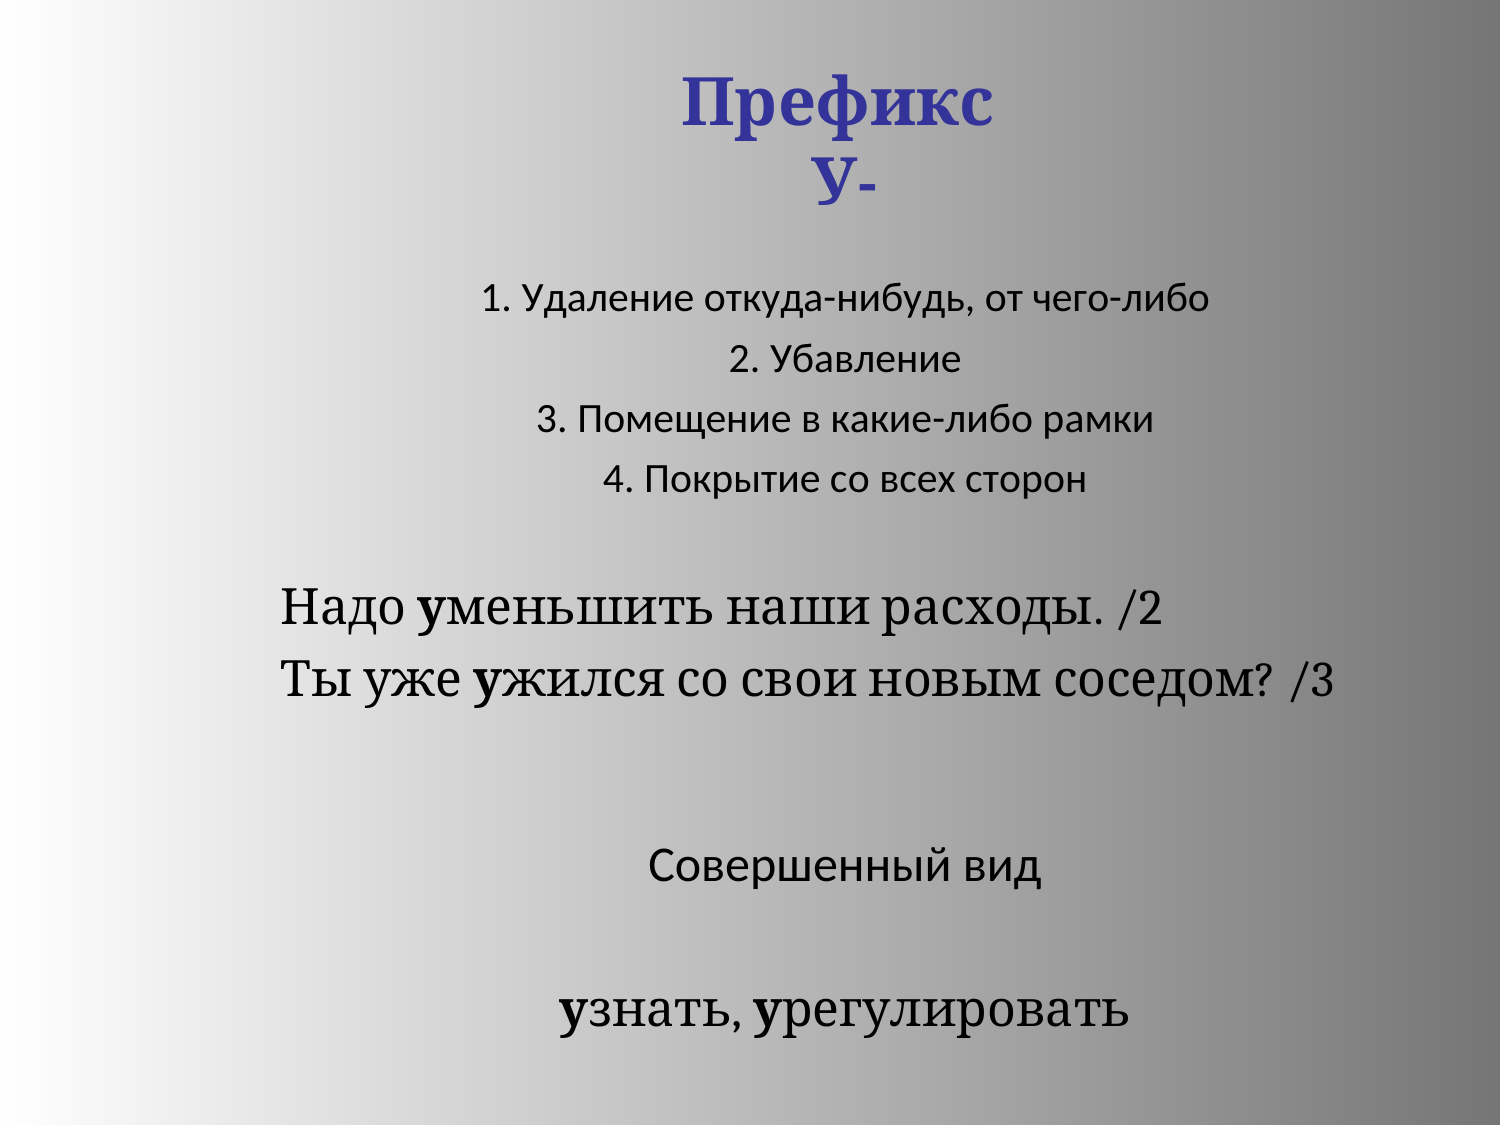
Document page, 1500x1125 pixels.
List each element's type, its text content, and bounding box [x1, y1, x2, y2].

list 1. Удаление откуда-нибудь, от чего-либо 2. Убавление 3. Помещение в какие-либо рамки 4. Покрытие со всех сторон Надо уменьшить наши расходы. /2 Ты уже ужился со свои новым соседом? /3 [265, 262, 1426, 751]
title Префикс У- [265, 45, 1426, 233]
text_box Совершенный вид узнать, урегулировать [265, 751, 1426, 1052]
